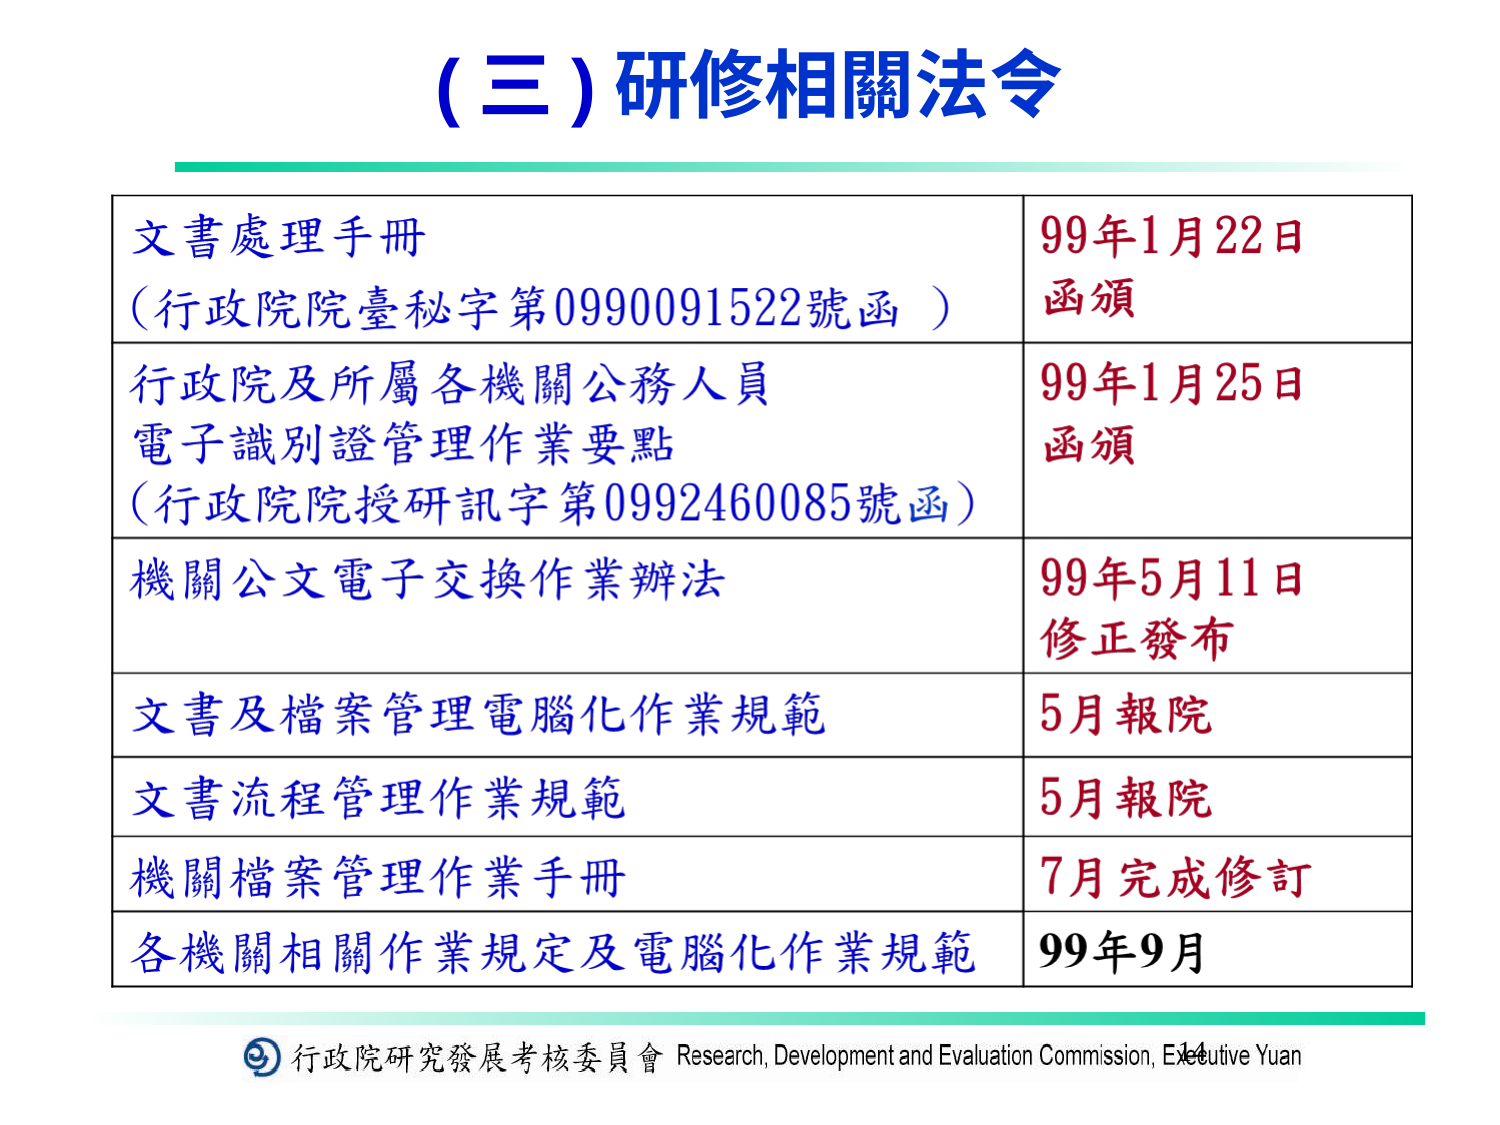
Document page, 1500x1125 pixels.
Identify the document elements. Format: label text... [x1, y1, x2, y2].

title (三)研修相關法令 [112, 7, 1388, 158]
text_box [1162, 1012, 1476, 1101]
picture [97, 187, 1413, 1009]
